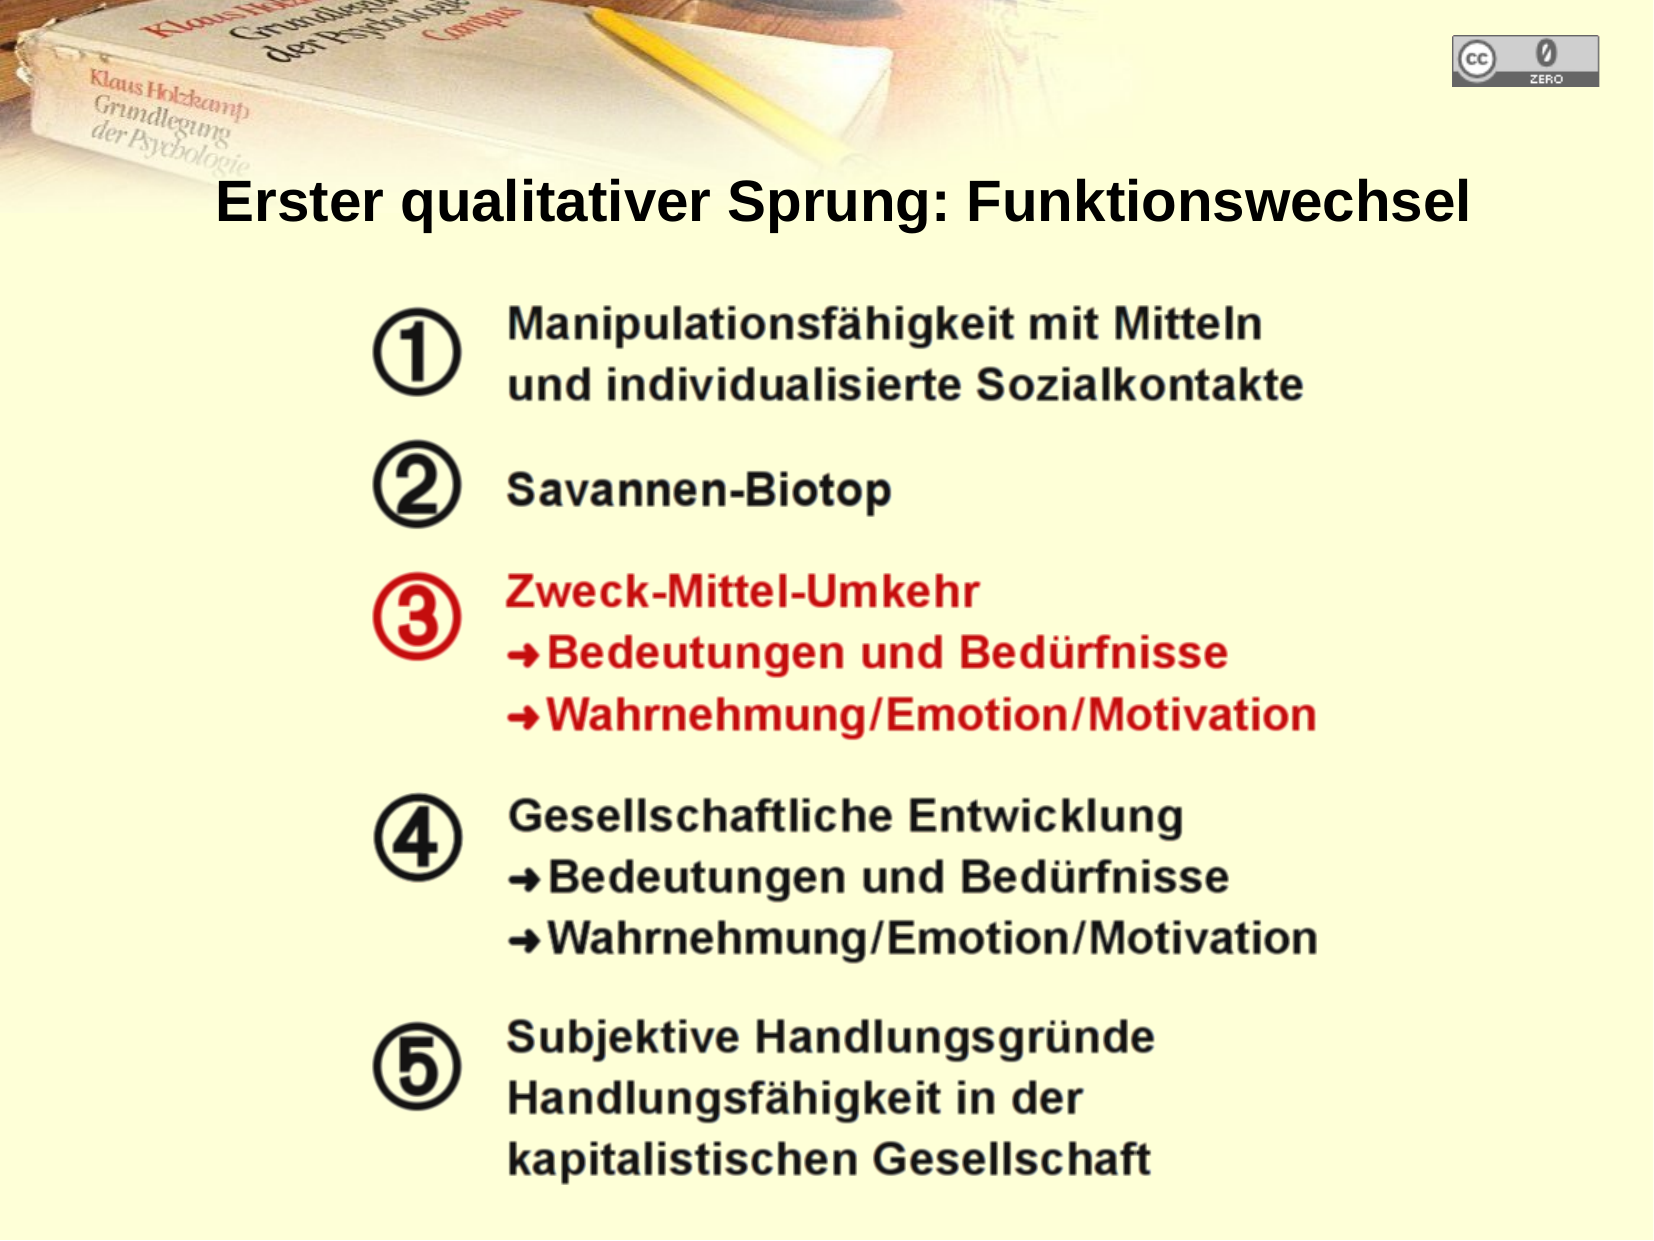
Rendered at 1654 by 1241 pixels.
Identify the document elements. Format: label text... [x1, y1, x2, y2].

picture [1452, 35, 1600, 87]
picture [372, 305, 1317, 1185]
title Erster qualitativer Sprung: Funktionswechsel [82, 124, 1607, 278]
picture [0, 0, 1156, 213]
